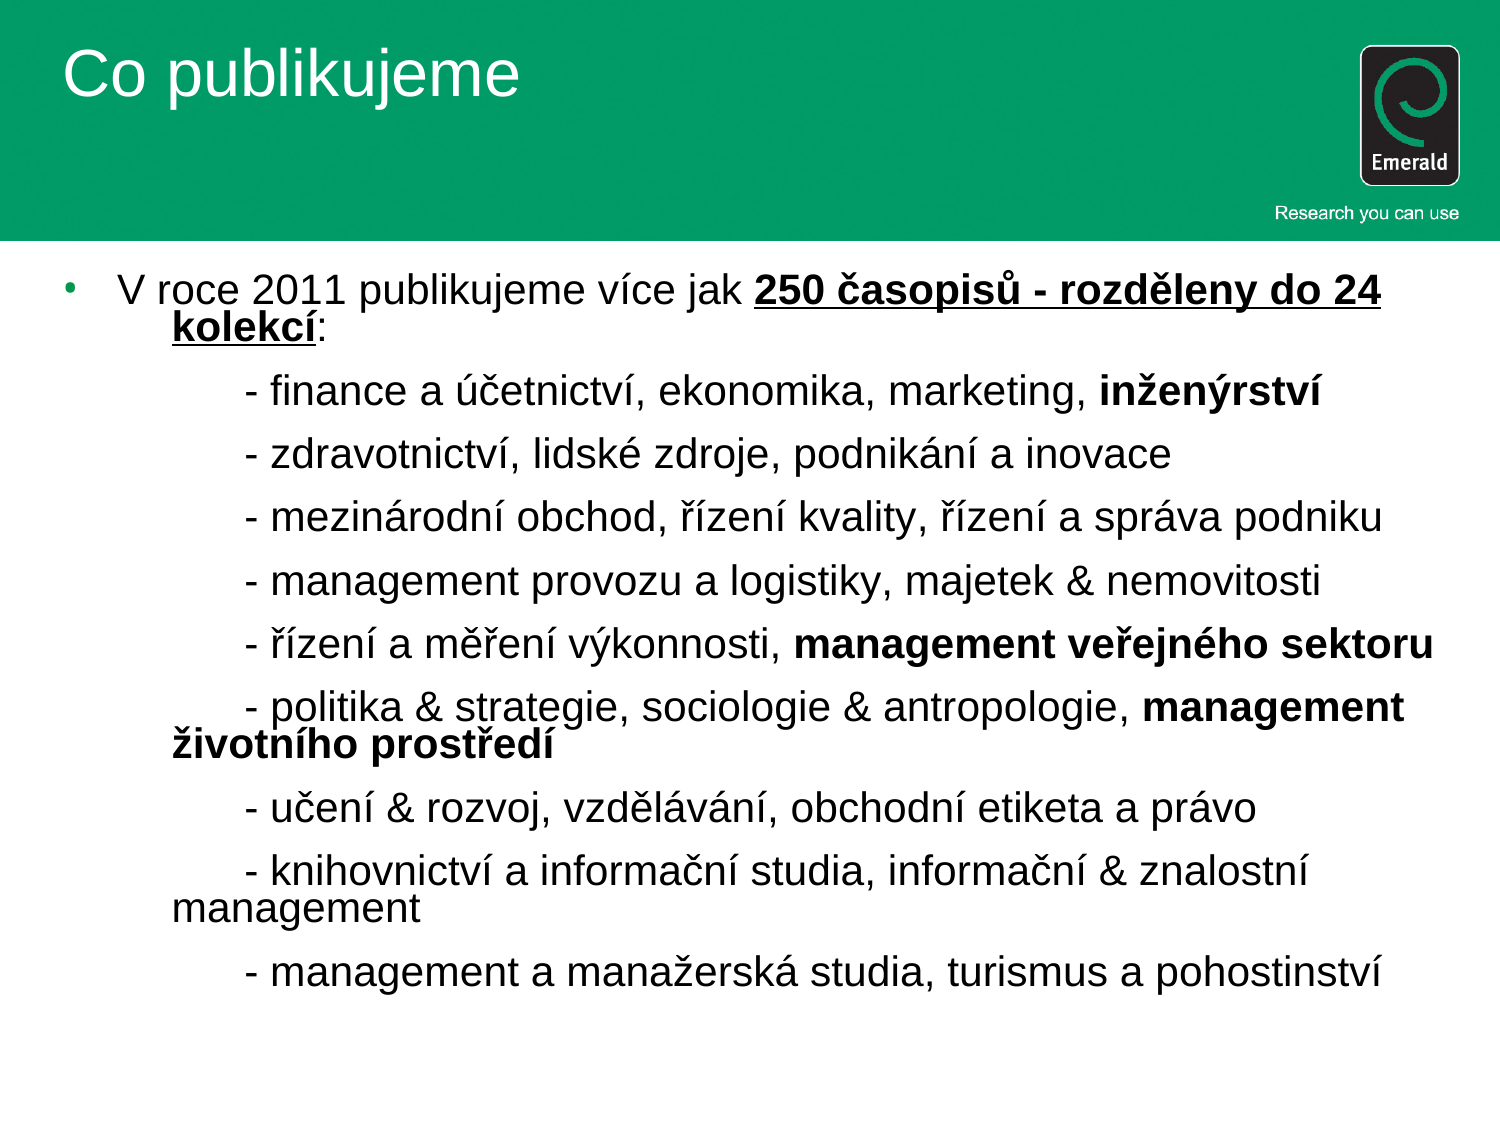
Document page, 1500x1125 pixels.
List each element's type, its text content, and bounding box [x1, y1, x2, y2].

list V roce 2011 publikujeme více jak 250 časopisů - rozděleny do 24 kolekcí: - finance a účetnictví, ekonomika, marketing, inženýrství - zdravotnictví, lidské zdroje, podnikání a inovace - mezinárodní obchod, řízení kvality, řízení a správa podniku - management provozu a logistiky, majetek & nemovitosti - řízení a měření výkonnosti, management veřejného sektoru - politika & strategie, sociologie & antropologie, management životního prostředí - učení & rozvoj, vzdělávání, obchodní etiketa a právo - knihovnictví a informační studia, informační & znalostní management - management a manažerská studia, turismus a pohostinství [62, 275, 1438, 1024]
title Co publikujeme [62, 38, 1250, 220]
